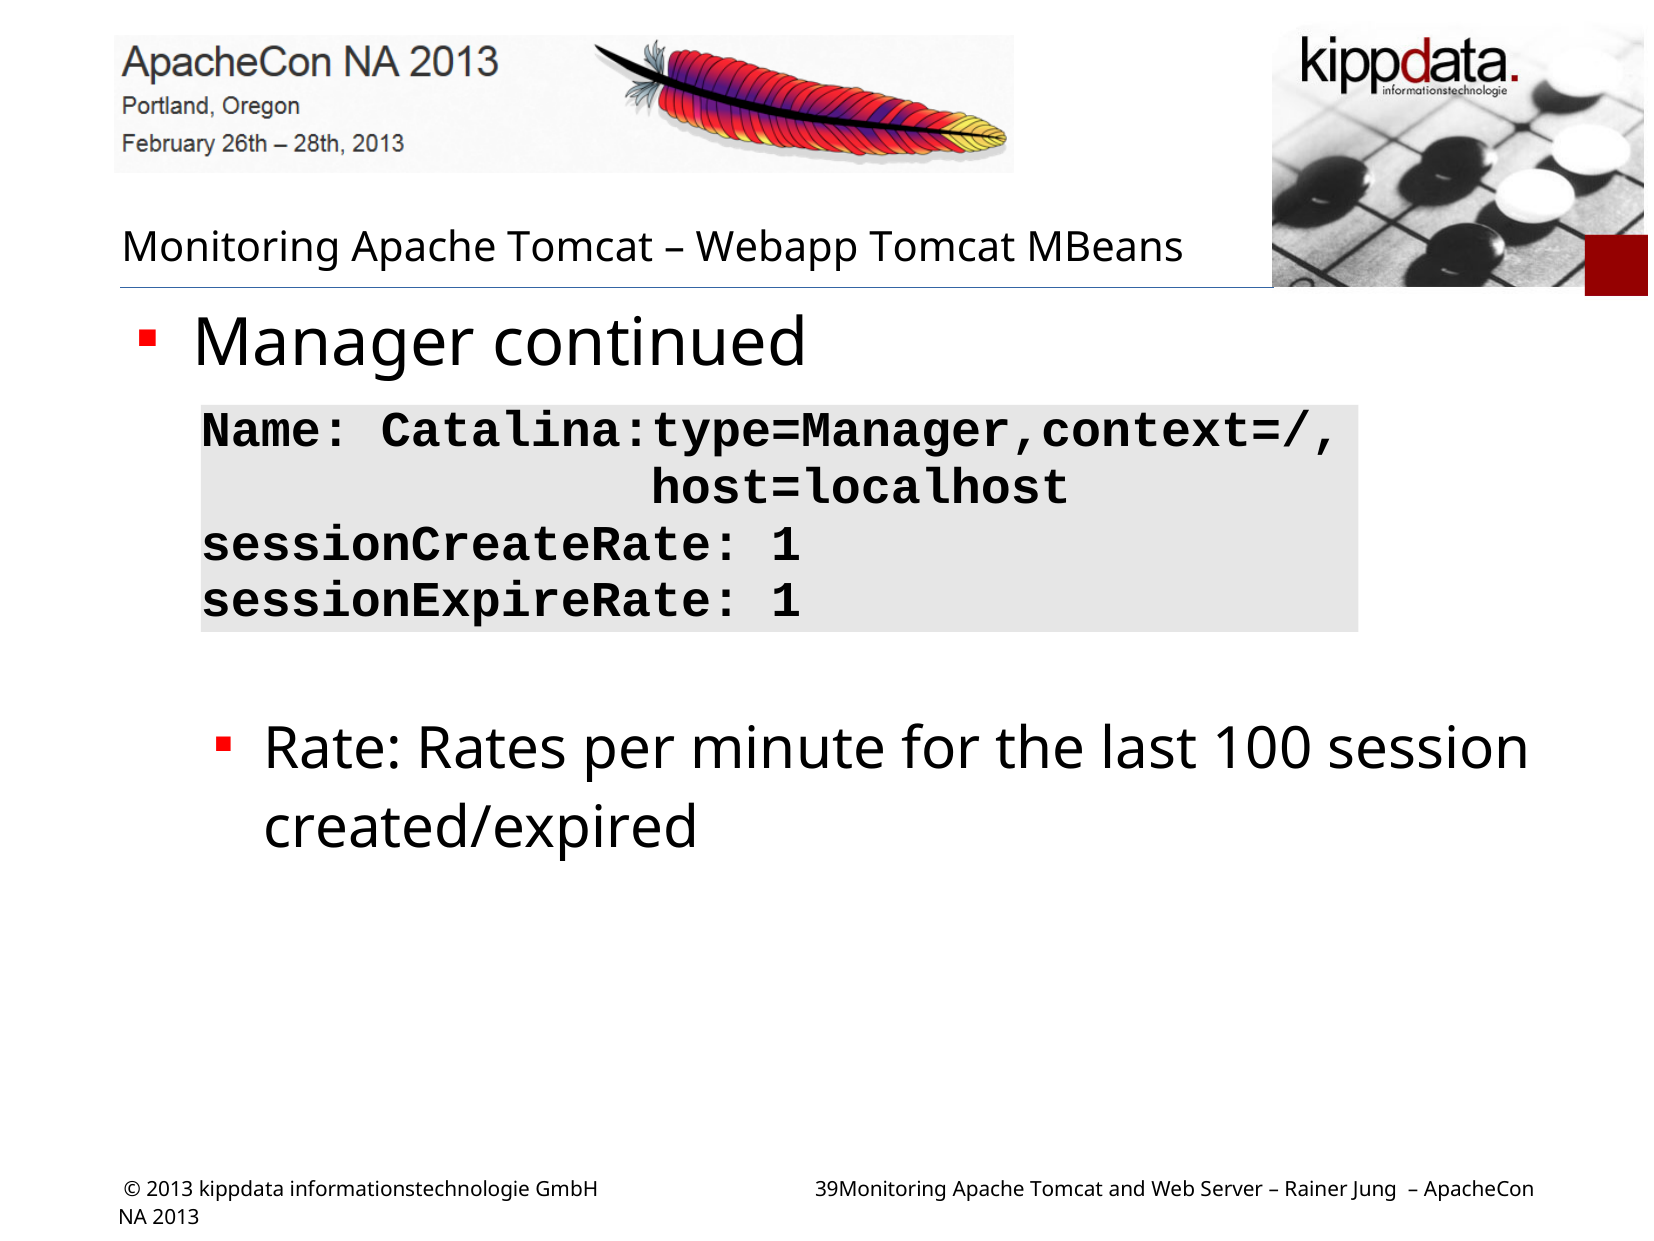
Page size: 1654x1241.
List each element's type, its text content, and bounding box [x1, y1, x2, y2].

picture [114, 35, 1014, 173]
list Manager continued Rate: Rates per minute for the last 100 session created/expired [121, 293, 1534, 1156]
picture [1272, 5, 1648, 302]
list Name: Catalina:type=Manager,context=/, host=localhost sessionCreateRate: 1 sessionExpireRate: 1 [200, 404, 1359, 632]
title Monitoring Apache Tomcat – Webapp Tomcat MBeans [121, 204, 1242, 286]
